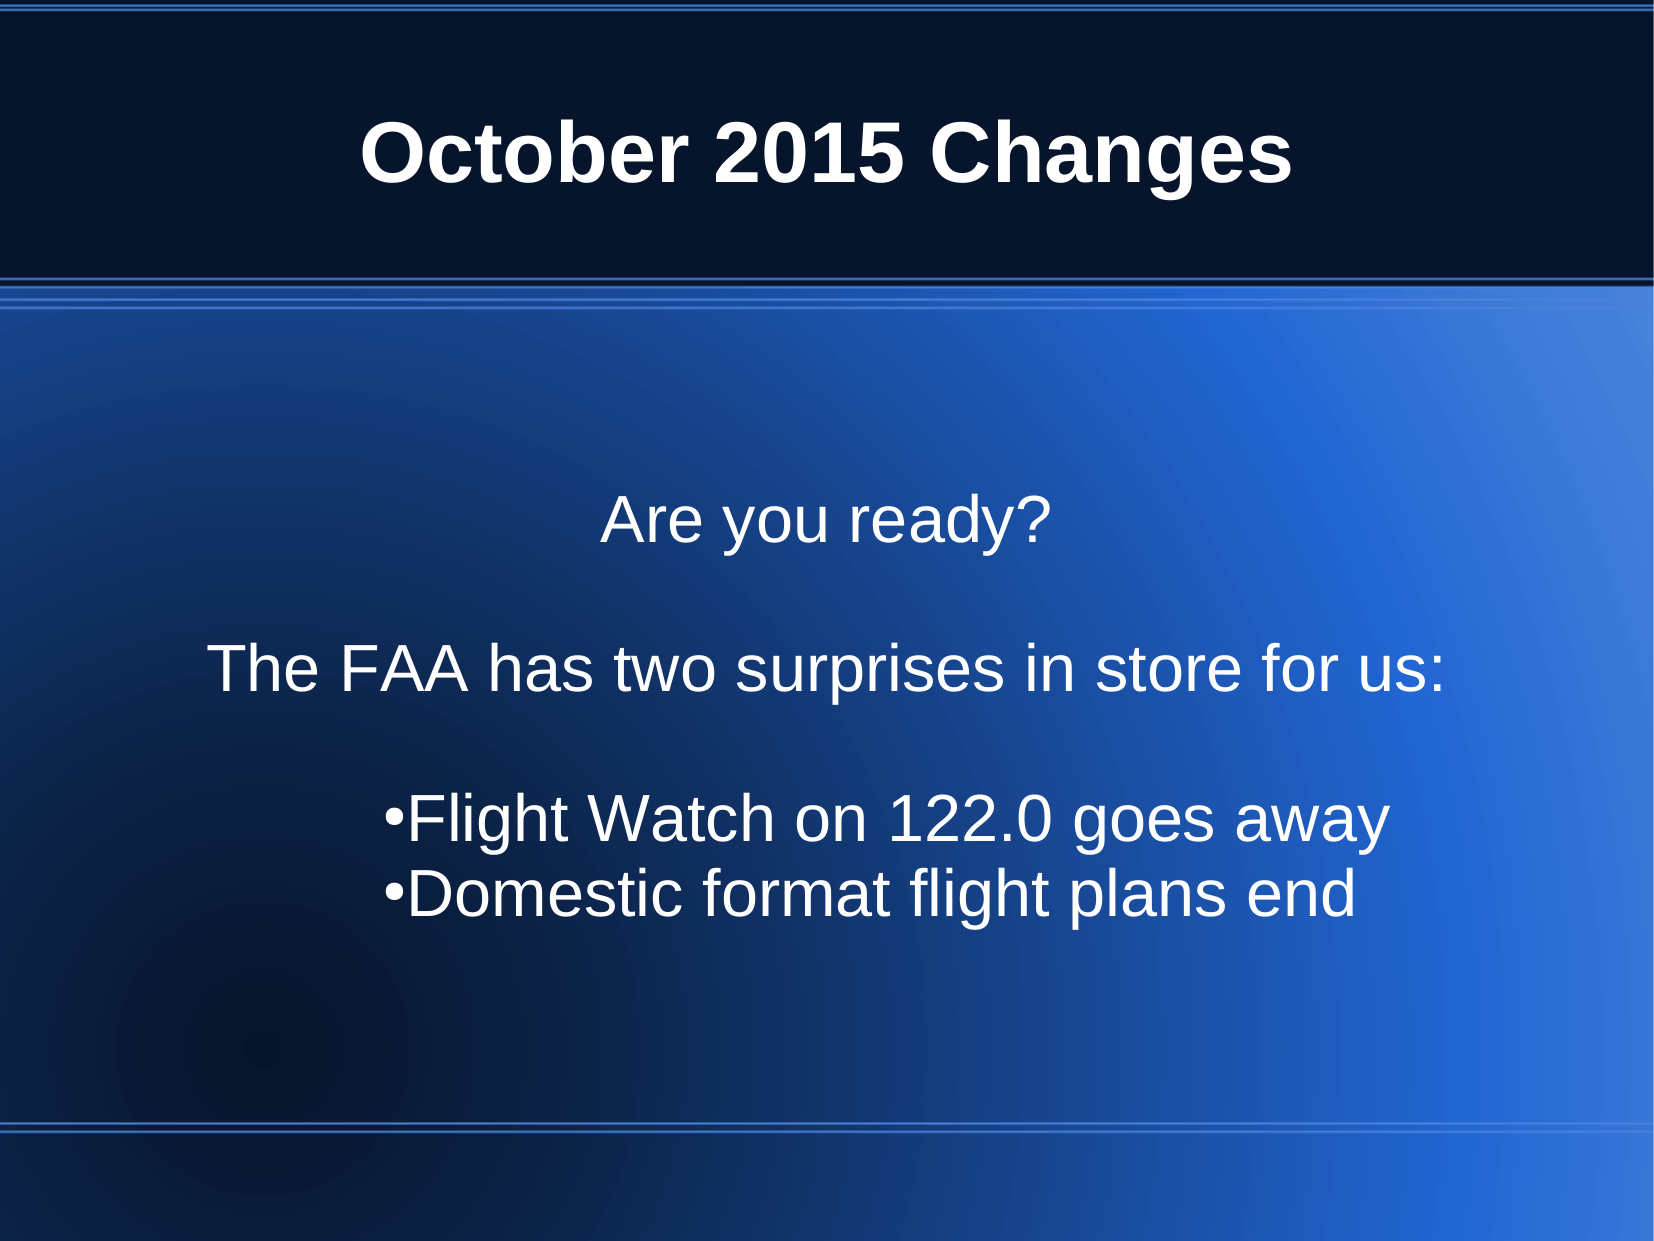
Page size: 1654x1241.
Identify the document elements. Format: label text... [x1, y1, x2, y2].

picture [0, 0, 1654, 1241]
subtitle Are you ready? The FAA has two surprises in store for us: Flight Watch on 122.0 goes away Domestic format flight plans end [82, 355, 1571, 1058]
title October 2015 Changes [82, 49, 1571, 257]
